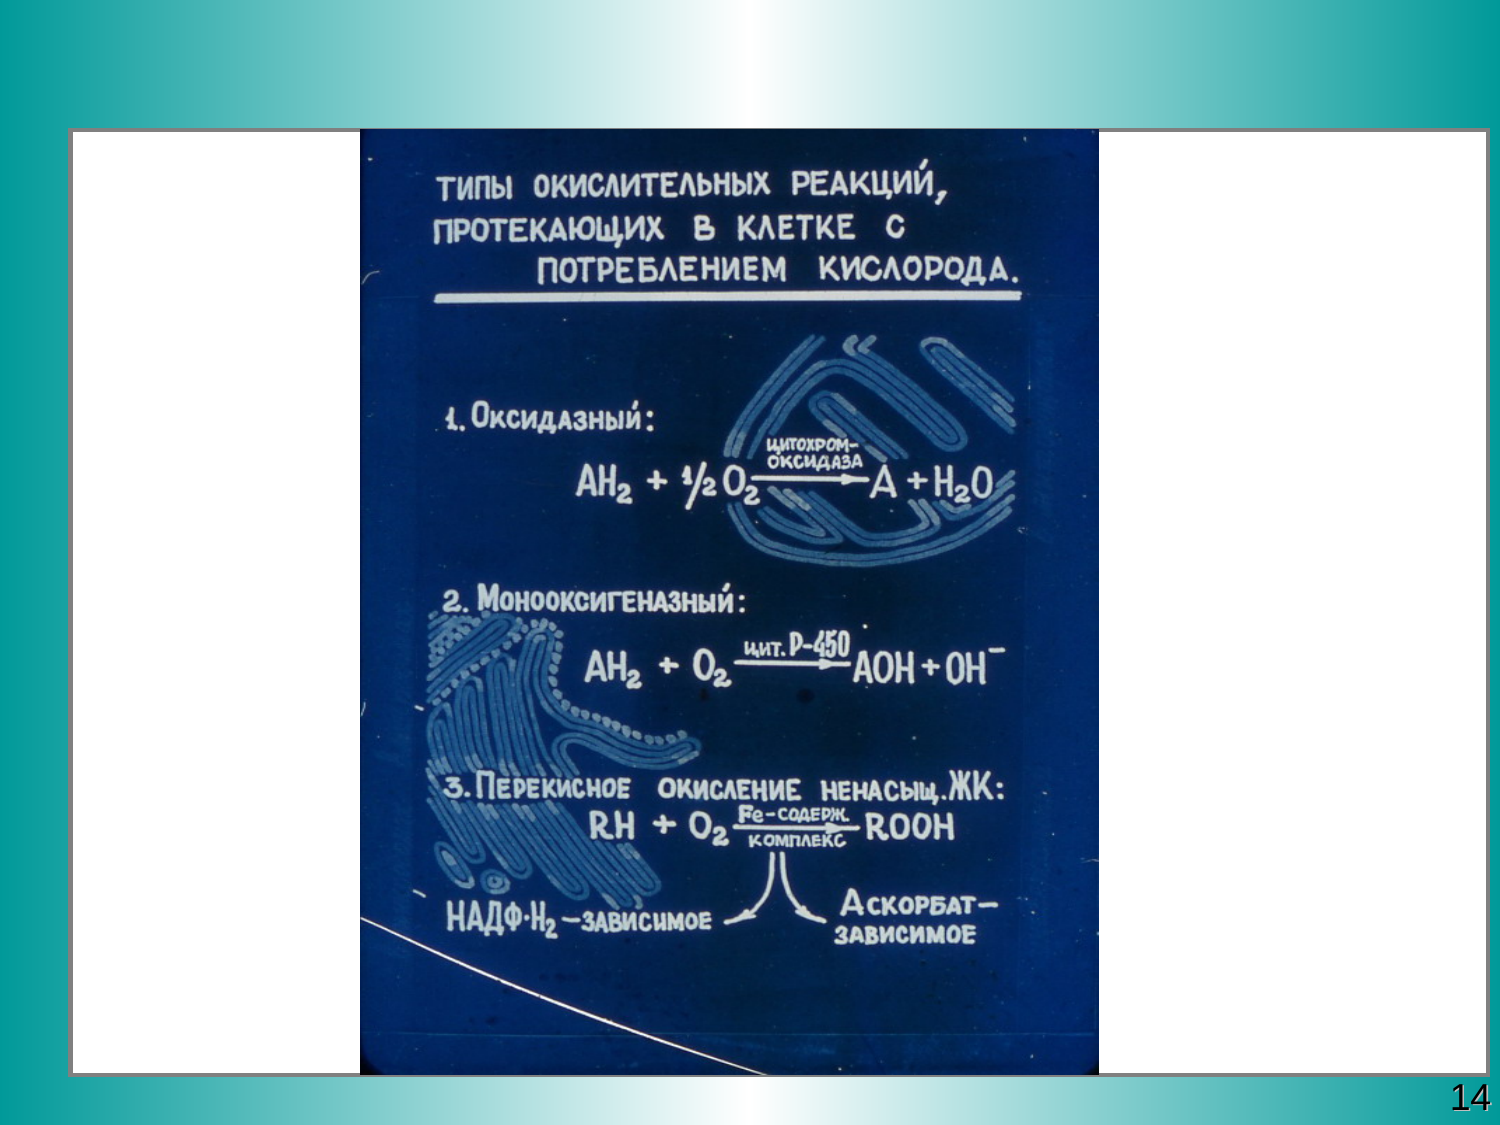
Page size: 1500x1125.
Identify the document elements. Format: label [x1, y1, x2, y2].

list [70, 129, 360, 1075]
list [1099, 129, 1489, 1075]
picture [360, 129, 1099, 1075]
